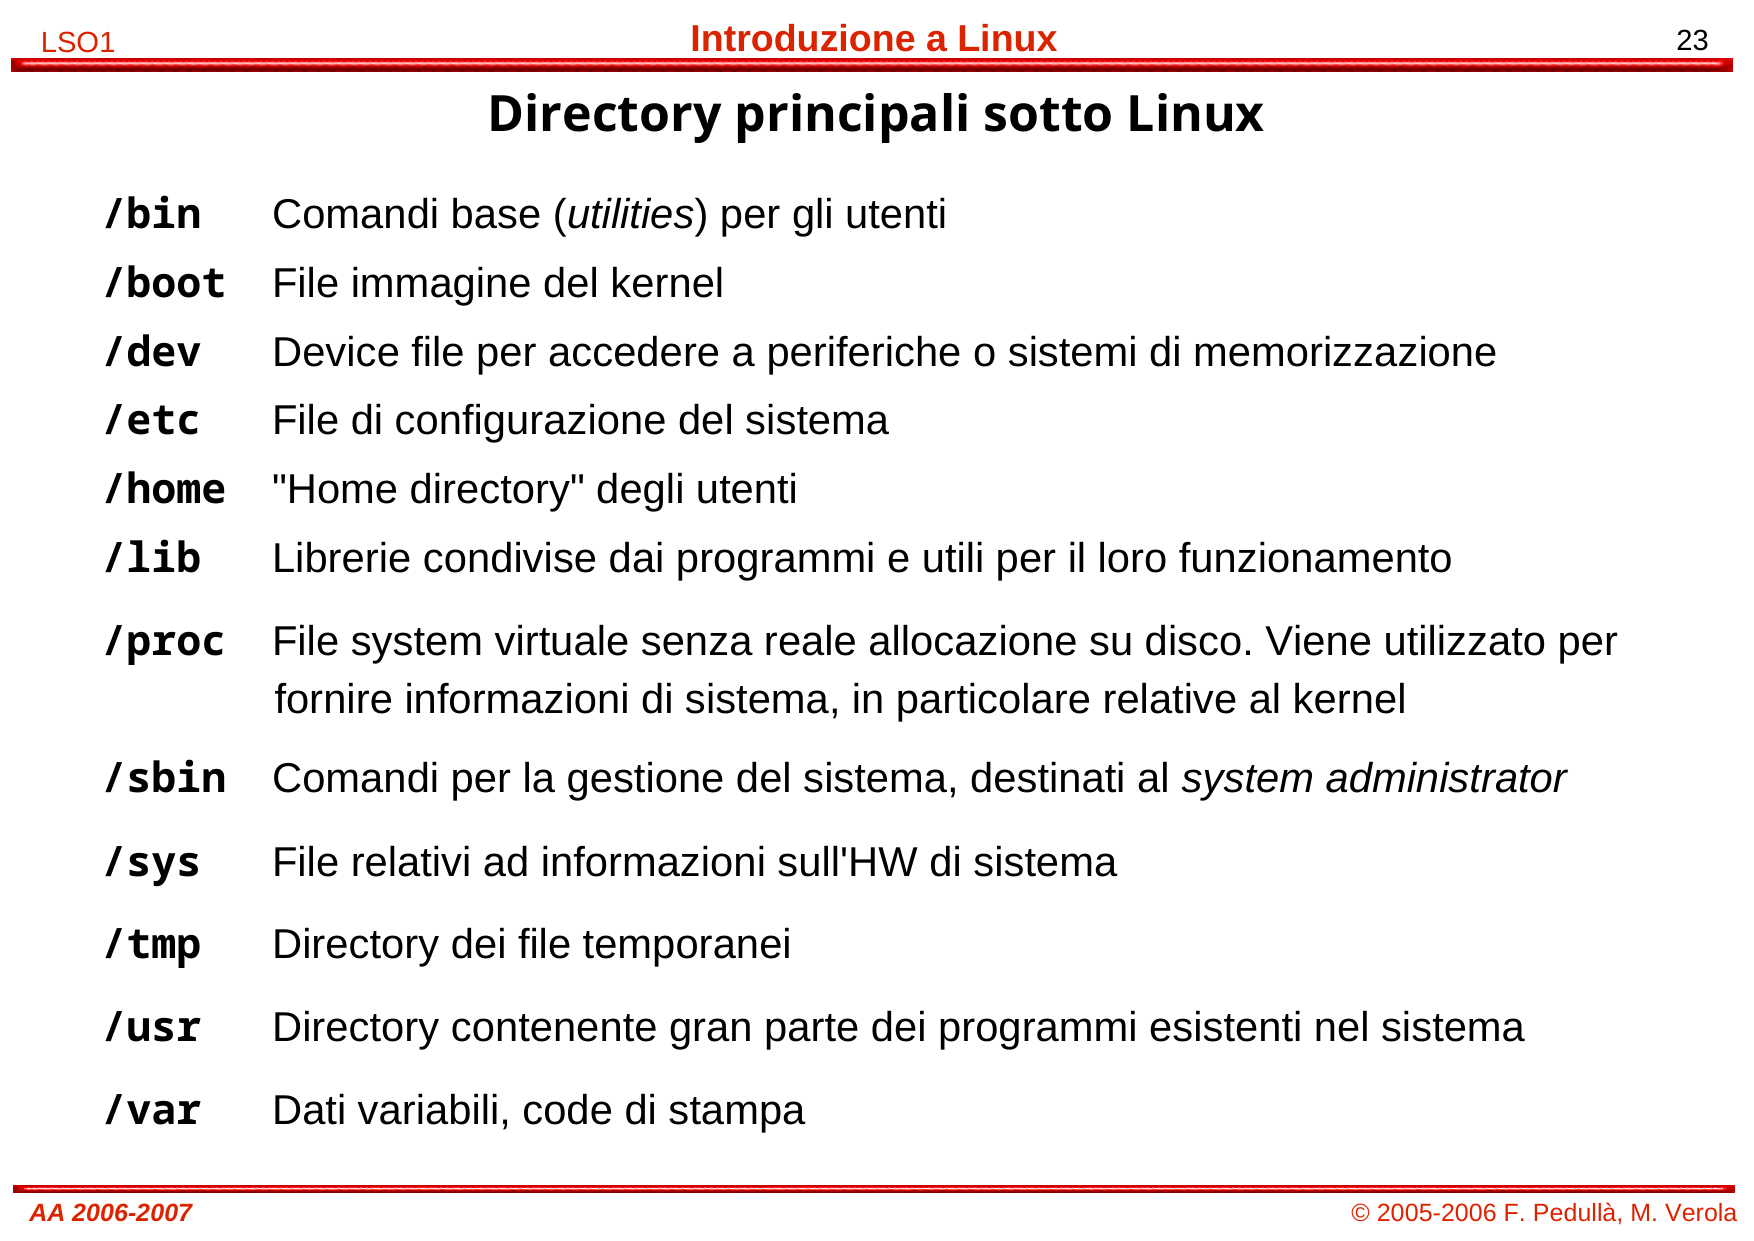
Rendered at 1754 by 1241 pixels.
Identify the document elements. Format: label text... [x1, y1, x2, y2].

title Directory principali sotto Linux [40, 66, 1714, 162]
list /bin Comandi base (utilities) per gli utenti /boot File immagine del kernel /dev Device file per accedere a periferiche o sistemi di memorizzazione /etc File di configurazione del sistema /home "Home directory" degli utenti /lib Librerie condivise dai programmi e utili per il loro funzionamento /proc File system virtuale senza reale allocazione su disco. Viene utilizzato per fornire informazioni di sistema, in particolare relative al kernel /sbin Comandi per la gestione del sistema, destinati al system administrator /sys File relativi ad informazioni sull'HW di sistema /tmp Directory dei file temporanei /usr Directory contenente gran parte dei programmi esistenti nel sistema /var Dati variabili, code di stampa [93, 183, 1649, 1133]
picture [11, 58, 1733, 72]
picture [13, 1185, 1735, 1193]
